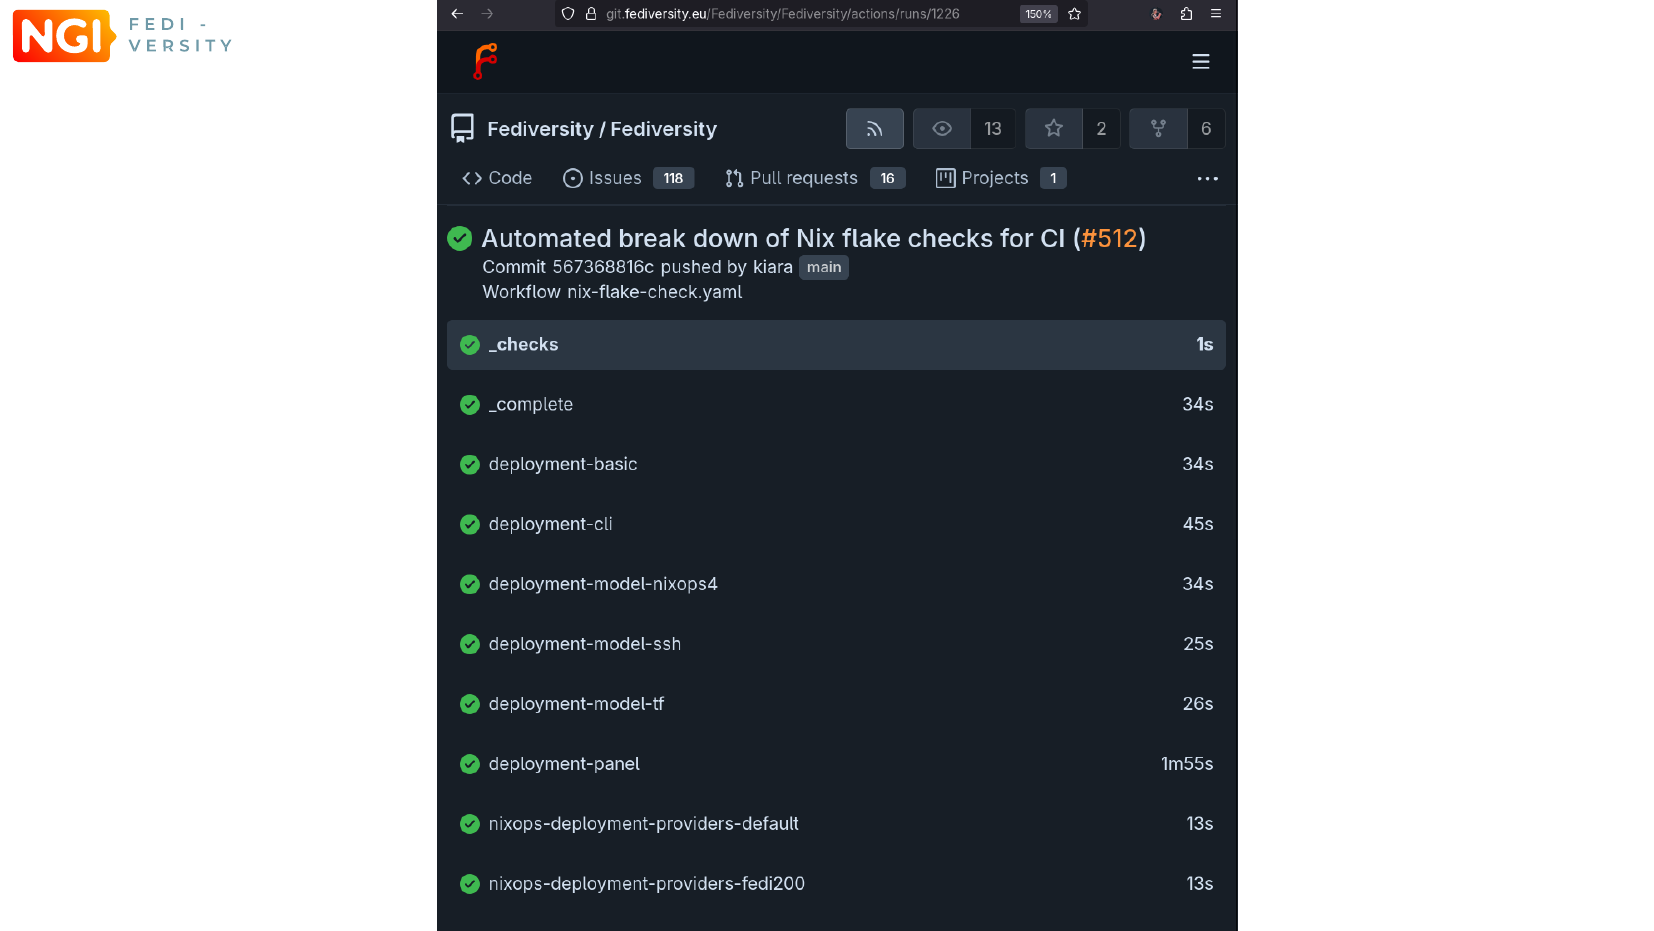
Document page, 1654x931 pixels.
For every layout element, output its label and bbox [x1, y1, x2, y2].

picture [12, 9, 232, 63]
picture [437, 0, 1238, 931]
